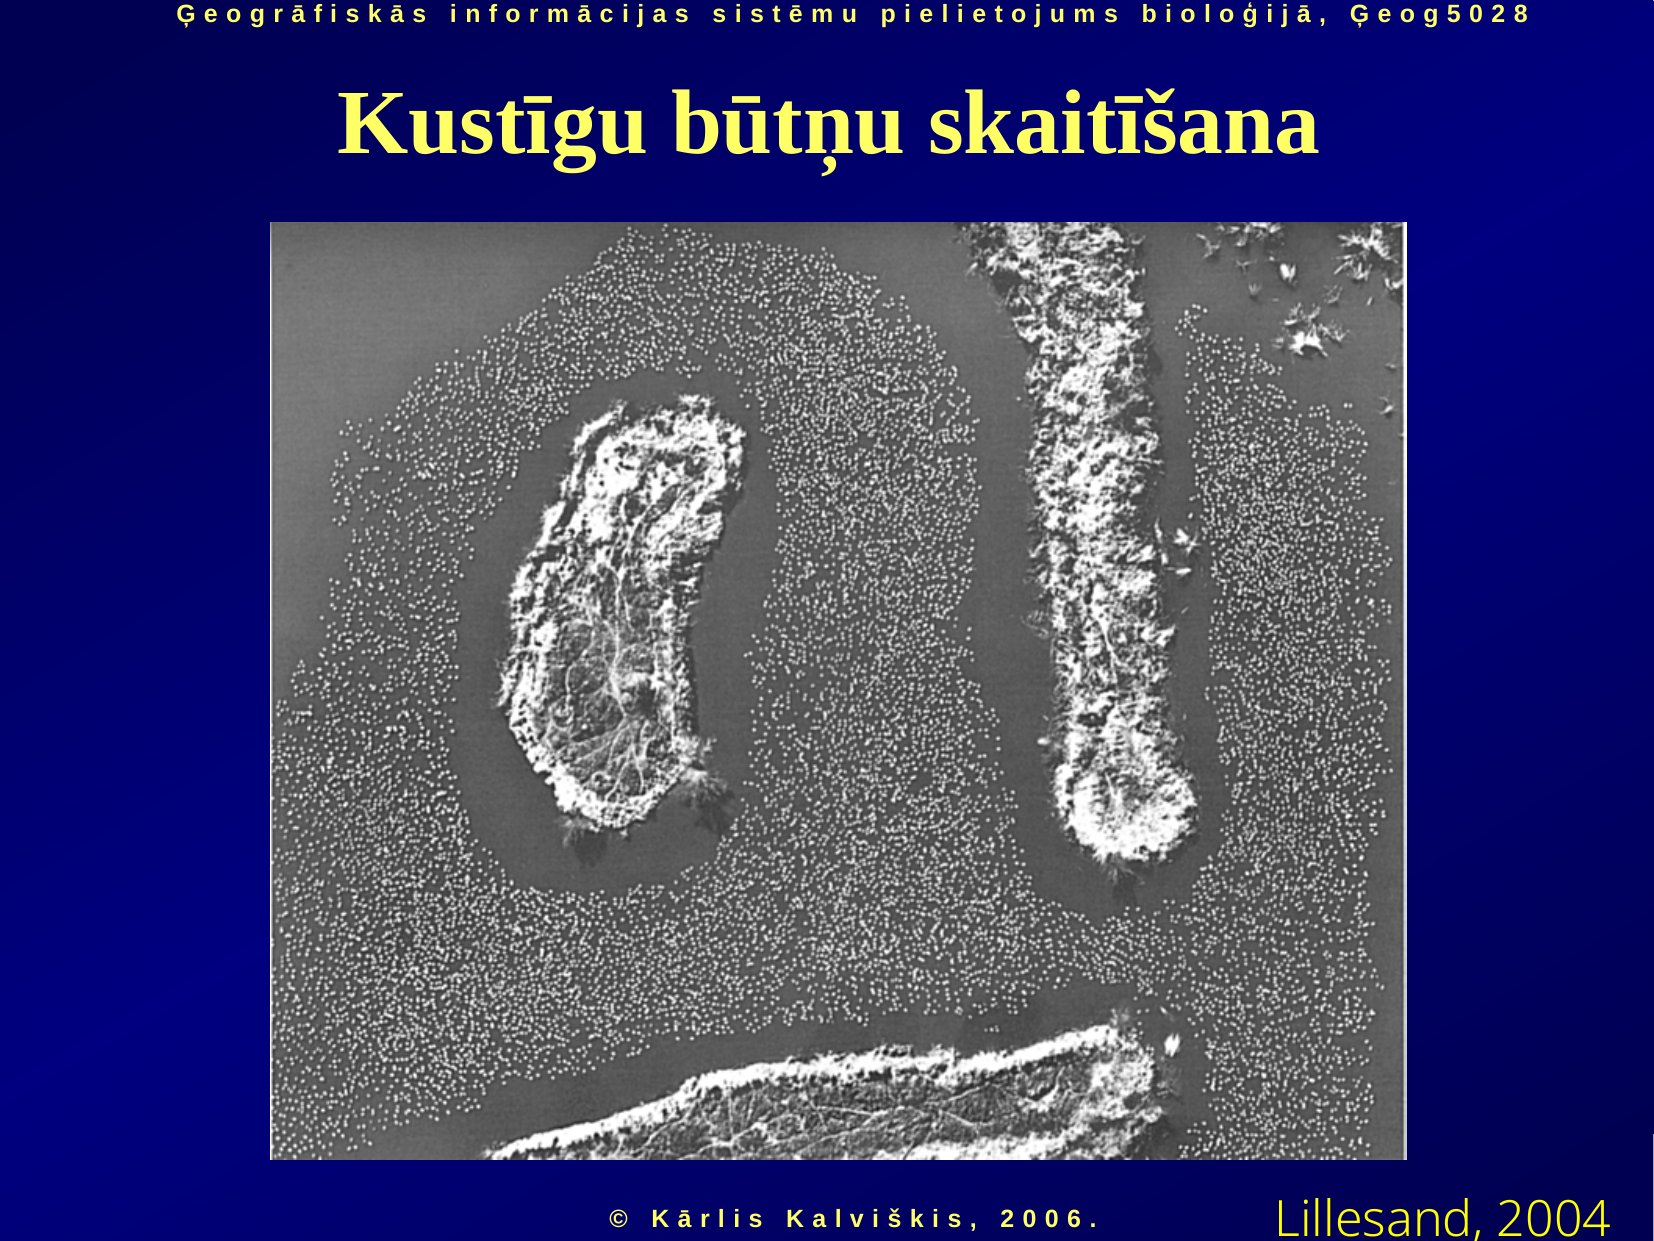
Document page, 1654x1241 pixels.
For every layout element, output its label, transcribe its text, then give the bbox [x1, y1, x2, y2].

text_box Lillesand, 2004 [1225, 1182, 1654, 1241]
picture [270, 222, 1407, 1160]
title Kustīgu būtņu skaitīšana [123, 19, 1536, 227]
